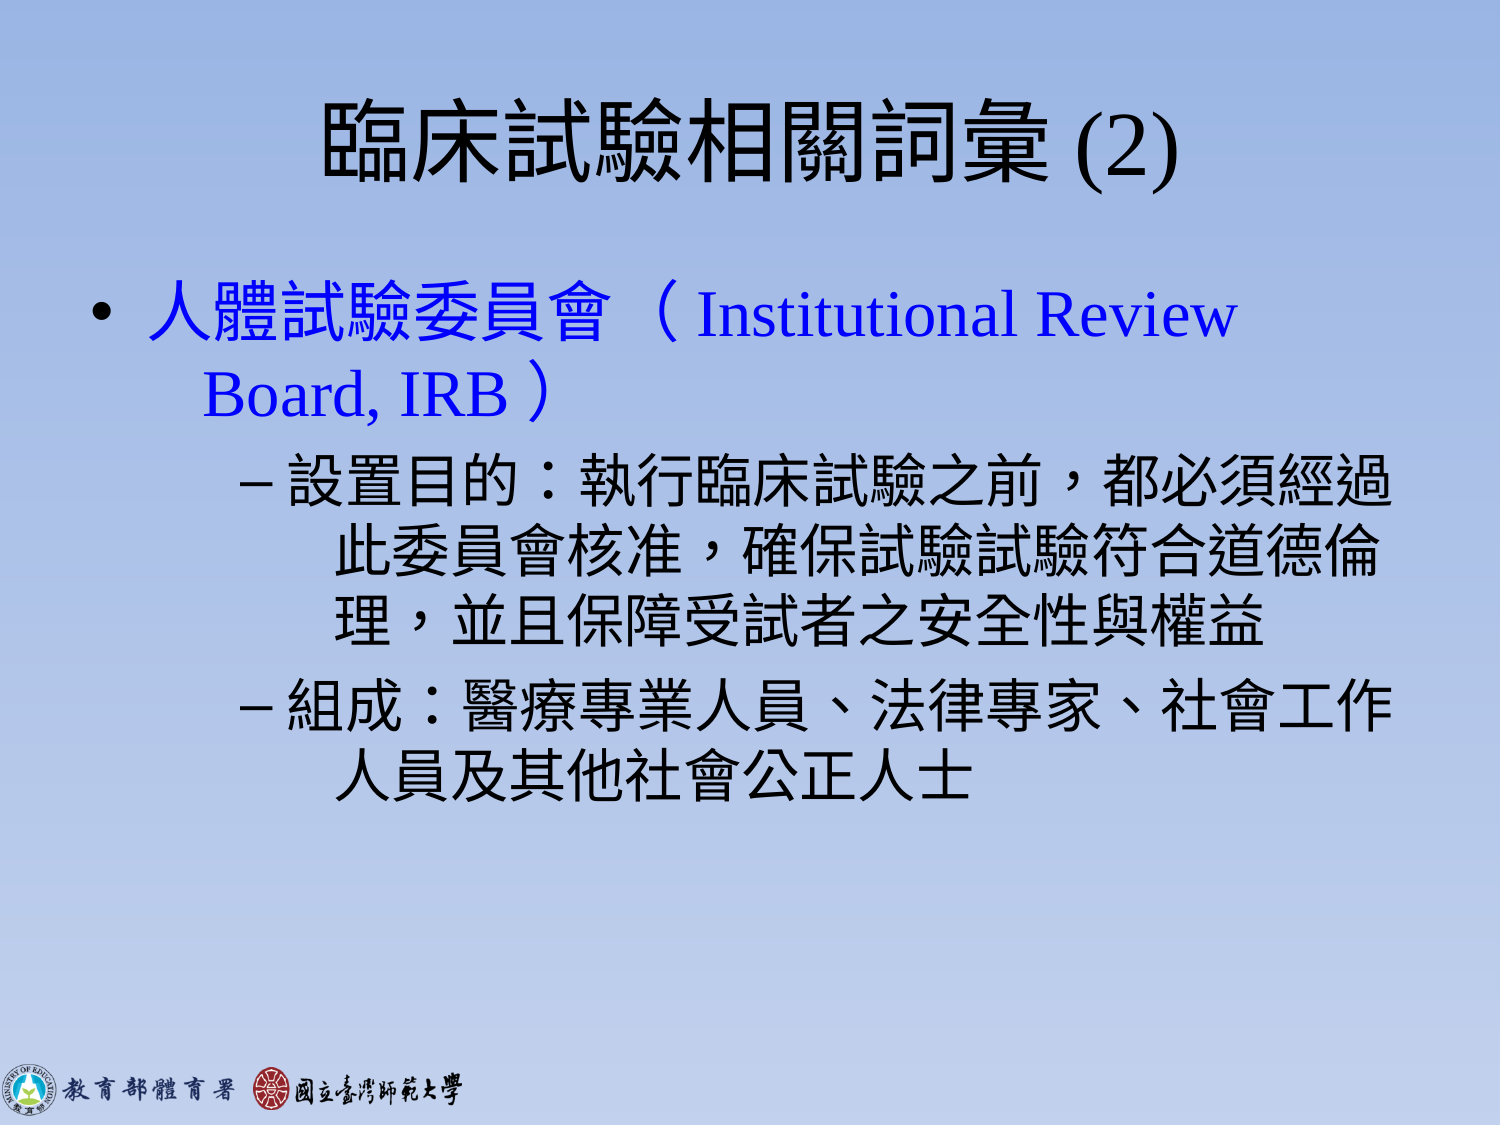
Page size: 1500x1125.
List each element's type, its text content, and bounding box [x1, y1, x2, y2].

list 人體試驗委員會（Institutional Review Board, IRB） 設置目的：執行臨床試驗之前，都必須經過此委員會核准，確保試驗試驗符合道德倫理，並且保障受試者之安全性與權益 組成：醫療專業人員、法律專家、社會工作人員及其他社會公正人士 [75, 262, 1426, 1005]
title 臨床試驗相關詞彙(2) [75, 45, 1426, 233]
